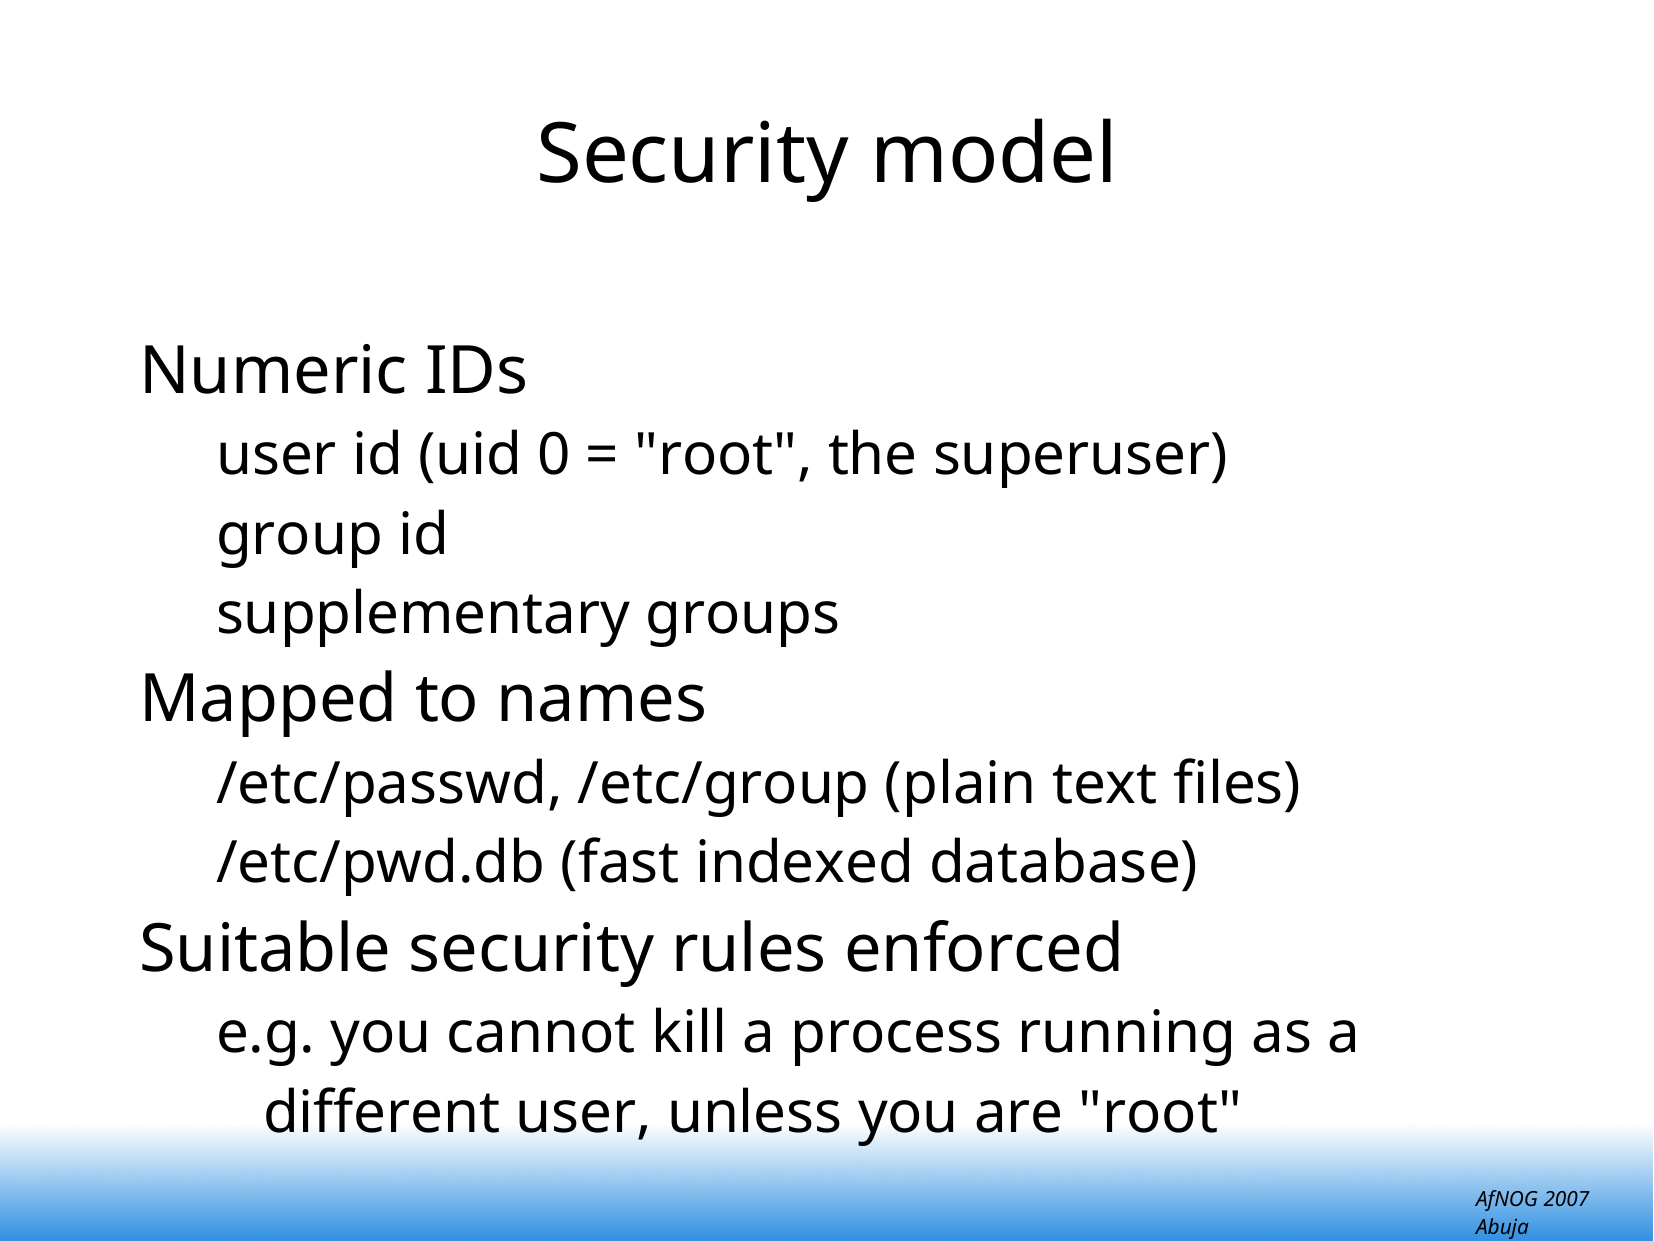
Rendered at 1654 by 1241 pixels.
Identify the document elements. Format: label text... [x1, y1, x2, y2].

title Security model [121, 46, 1534, 254]
picture [0, 1122, 1653, 1241]
list Numeric IDs user id (uid 0 = "root", the superuser) group id supplementary groups Mapped to names /etc/passwd, /etc/group (plain text files) /etc/pwd.db (fast indexed database) Suitable security rules enforced e.g. you cannot kill a process running as a different user, unless you are "root" [121, 322, 1561, 1133]
